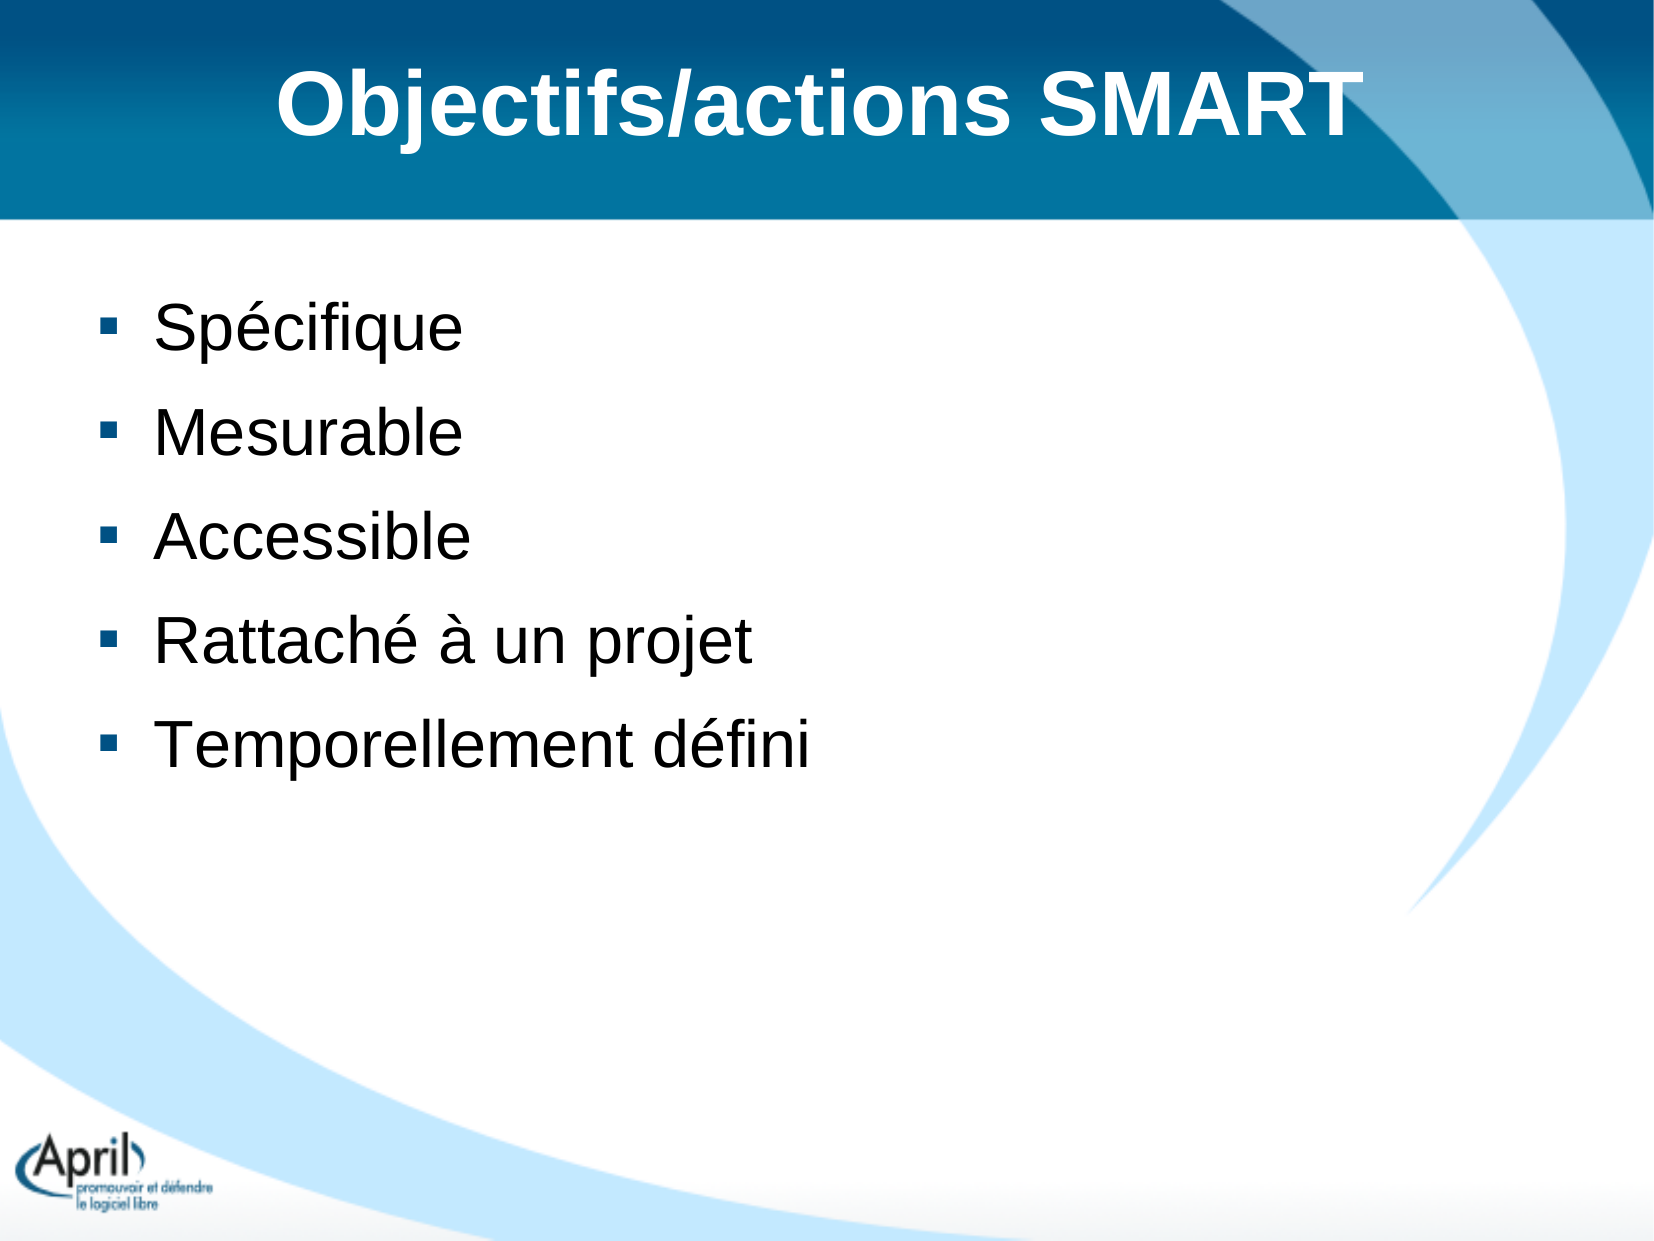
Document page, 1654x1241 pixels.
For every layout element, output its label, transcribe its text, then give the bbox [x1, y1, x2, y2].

title Objectifs/actions SMART [76, 7, 1565, 200]
list Spécifique Mesurable Accessible Rattaché à un projet Temporellement défini [82, 290, 1571, 1094]
picture [0, 0, 1654, 1241]
